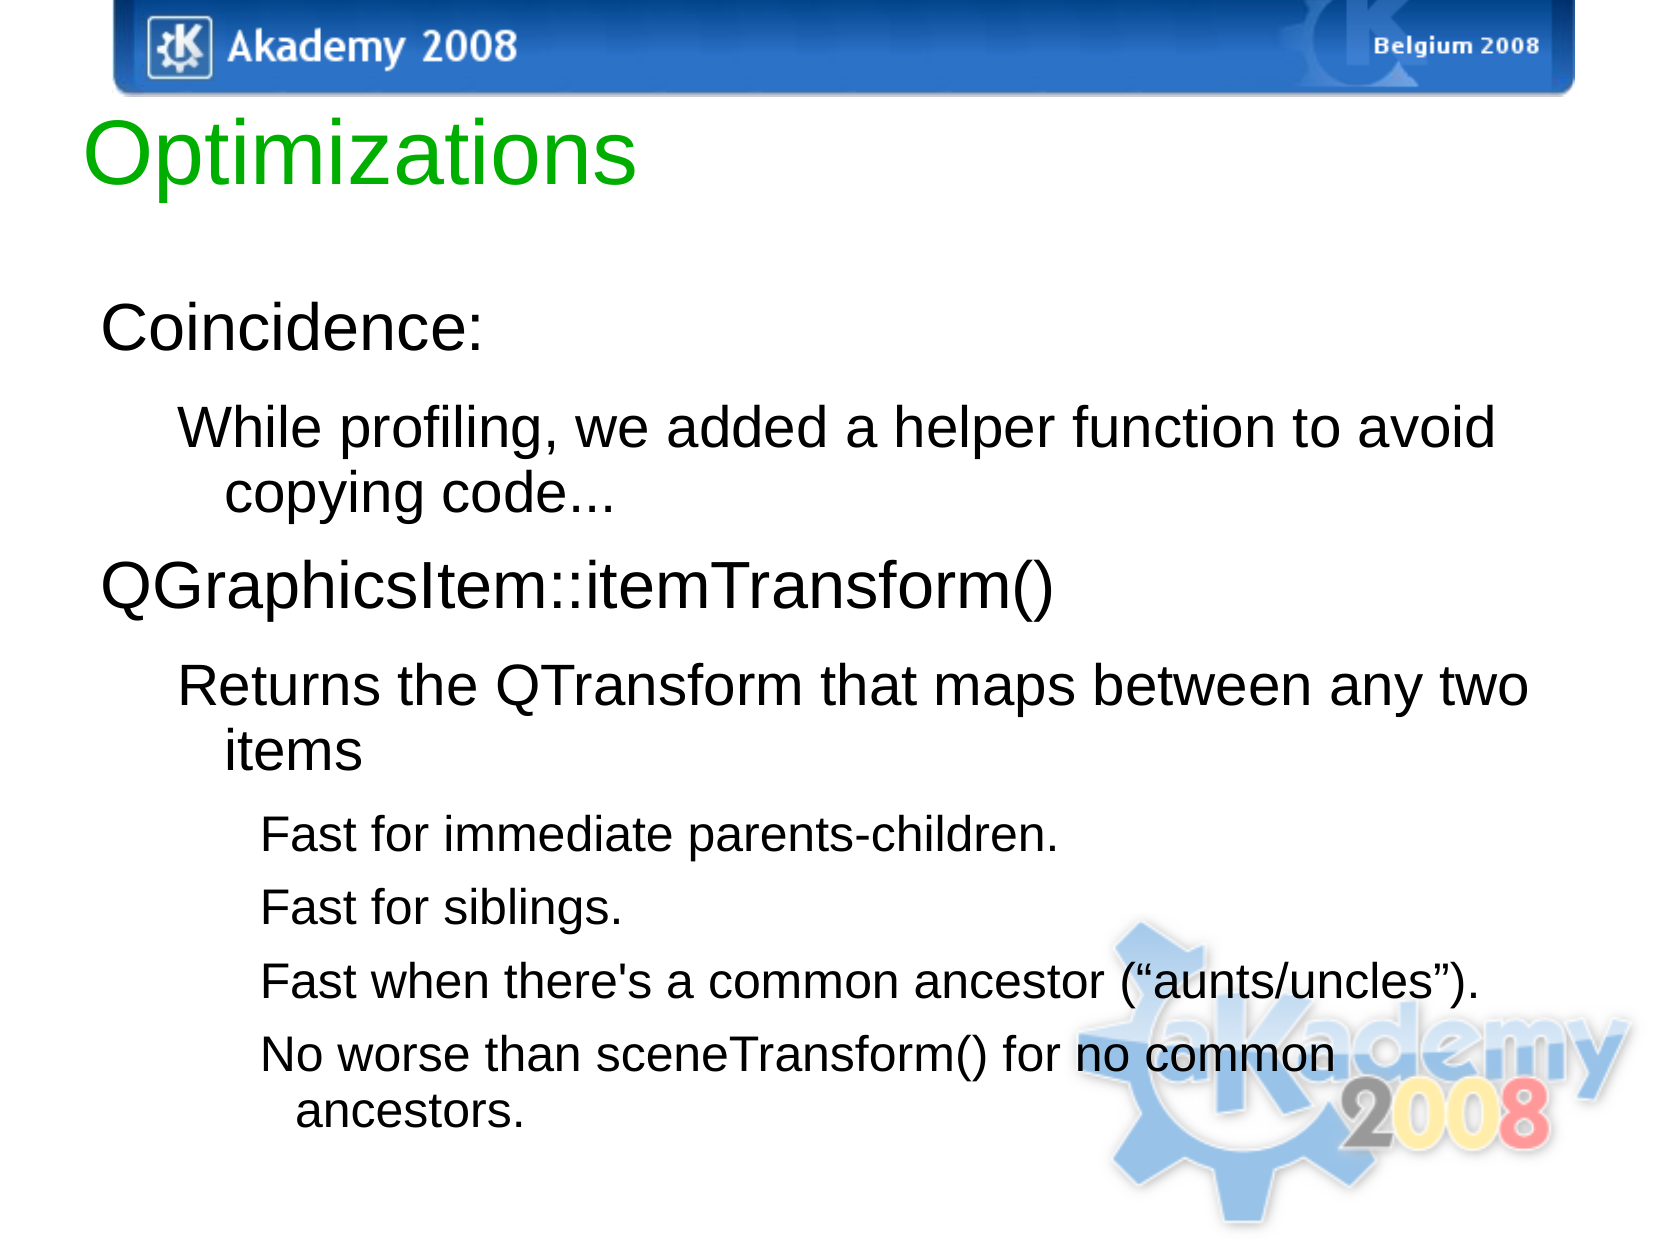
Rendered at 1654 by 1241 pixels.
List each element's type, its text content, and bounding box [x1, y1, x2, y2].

title Optimizations [82, 49, 1571, 257]
picture [112, 0, 1575, 98]
list Coincidence: While profiling, we added a helper function to avoid copying code... QGraphicsItem::itemTransform() Returns the QTransform that maps between any two items Fast for immediate parents-children. Fast for siblings. Fast when there's a common ancestor (“aunts/uncles”). No worse than sceneTransform() for no common ancestors. [82, 290, 1571, 1137]
text_box [1050, 899, 1654, 1238]
